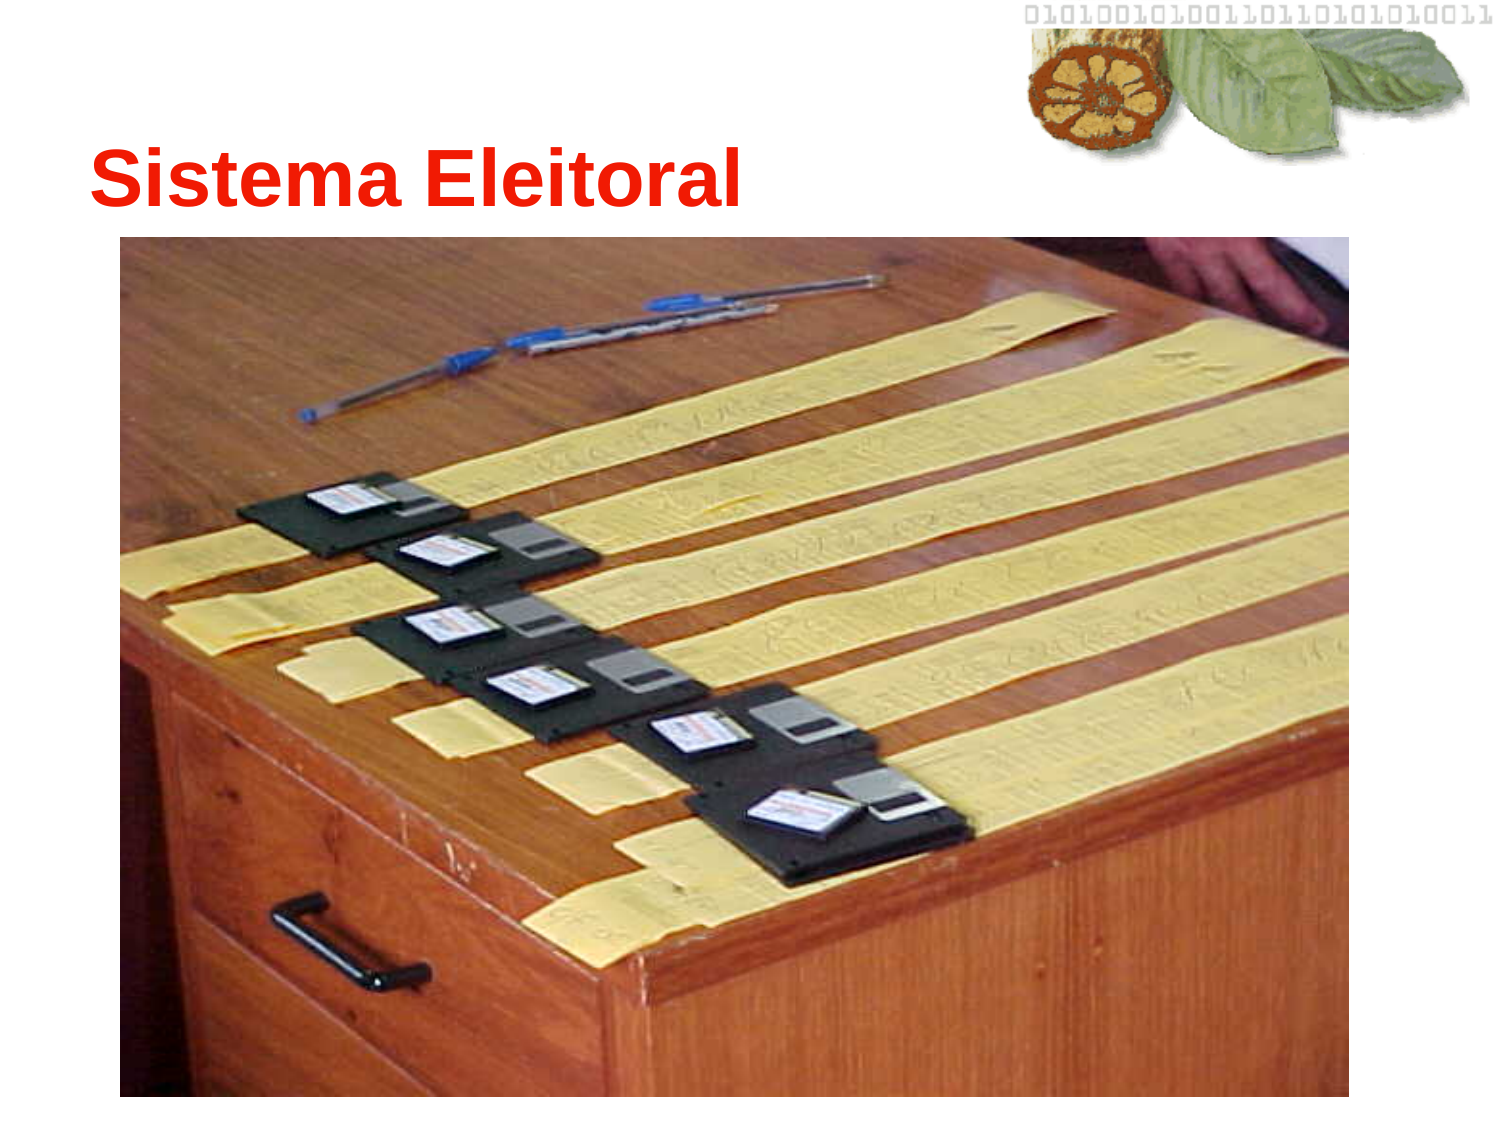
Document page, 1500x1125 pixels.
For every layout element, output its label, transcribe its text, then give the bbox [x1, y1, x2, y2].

picture [120, 237, 1349, 1097]
title Sistema Eleitoral [74, 20, 1313, 233]
picture [1021, 0, 1494, 166]
